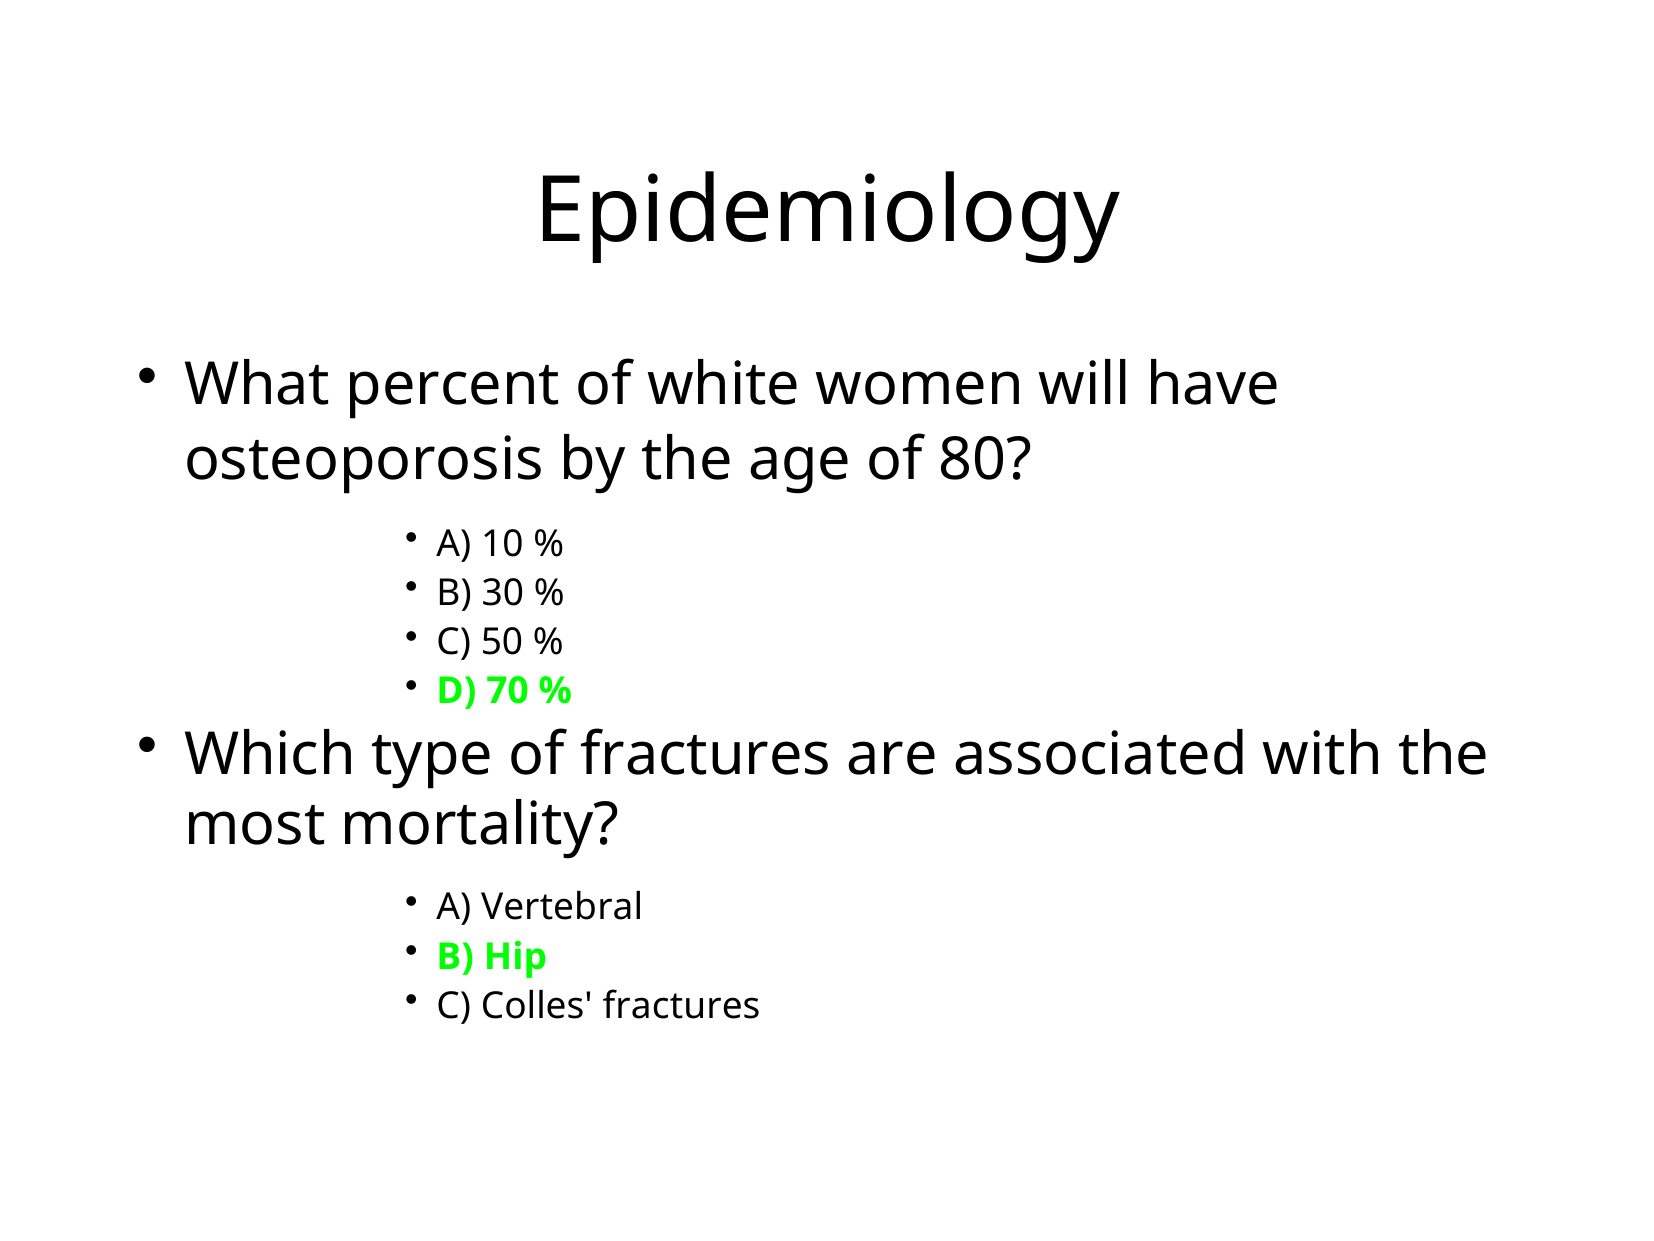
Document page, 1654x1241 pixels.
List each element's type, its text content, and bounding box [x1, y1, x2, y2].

title Epidemiology [121, 155, 1534, 258]
list What percent of white women will have osteoporosis by the age of 80? A) 10 % B) 30 % C) 50 % D) 70 % Which type of fractures are associated with the most mortality? A) Vertebral B) Hip C) Colles' fractures [121, 344, 1534, 1033]
